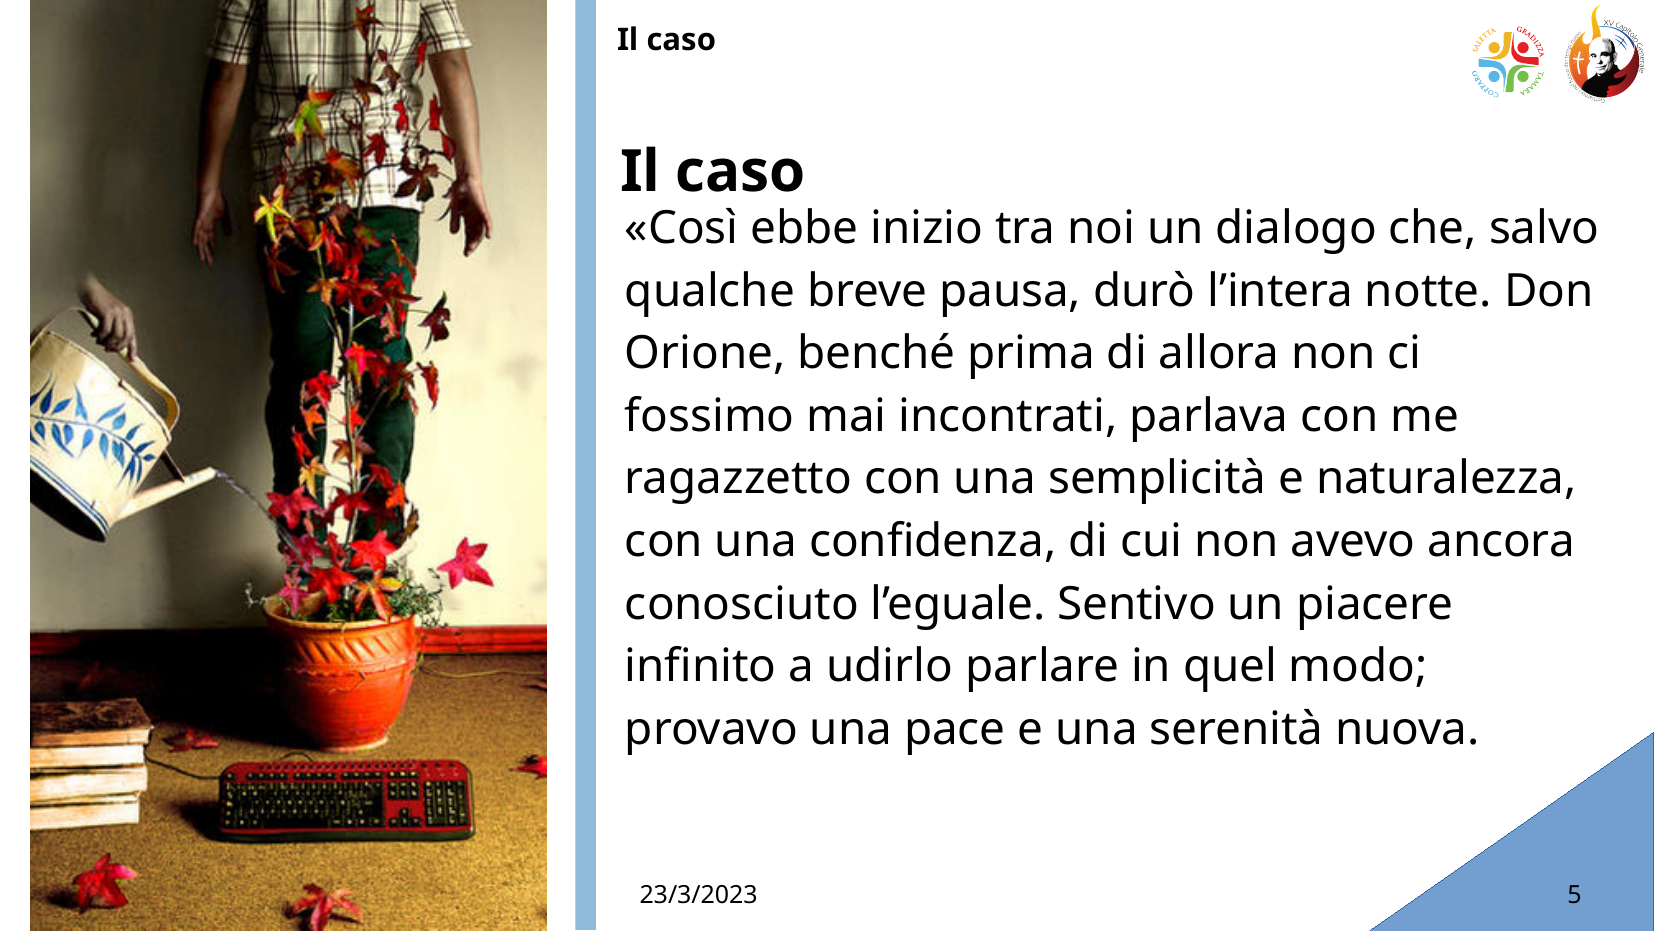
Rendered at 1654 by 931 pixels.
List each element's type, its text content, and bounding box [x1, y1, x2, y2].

picture [30, 0, 547, 931]
picture [1563, 4, 1646, 103]
text_box Il caso [602, 9, 1335, 63]
title Il caso [620, 129, 1617, 195]
subtitle «Così ebbe inizio tra noi un dialogo che, salvo qualche breve pausa, durò l’intera notte. Don Orione, benché prima di allora non ci fossimo mai incontrati, parlava con me ragazzetto con una semplicità e naturalezza, con una confidenza, di cui non avevo ancora conosciuto l’eguale. Sentivo un piacere infinito a udirlo parlare in quel modo; provavo una pace e una serenità nuova. [624, 195, 1602, 864]
